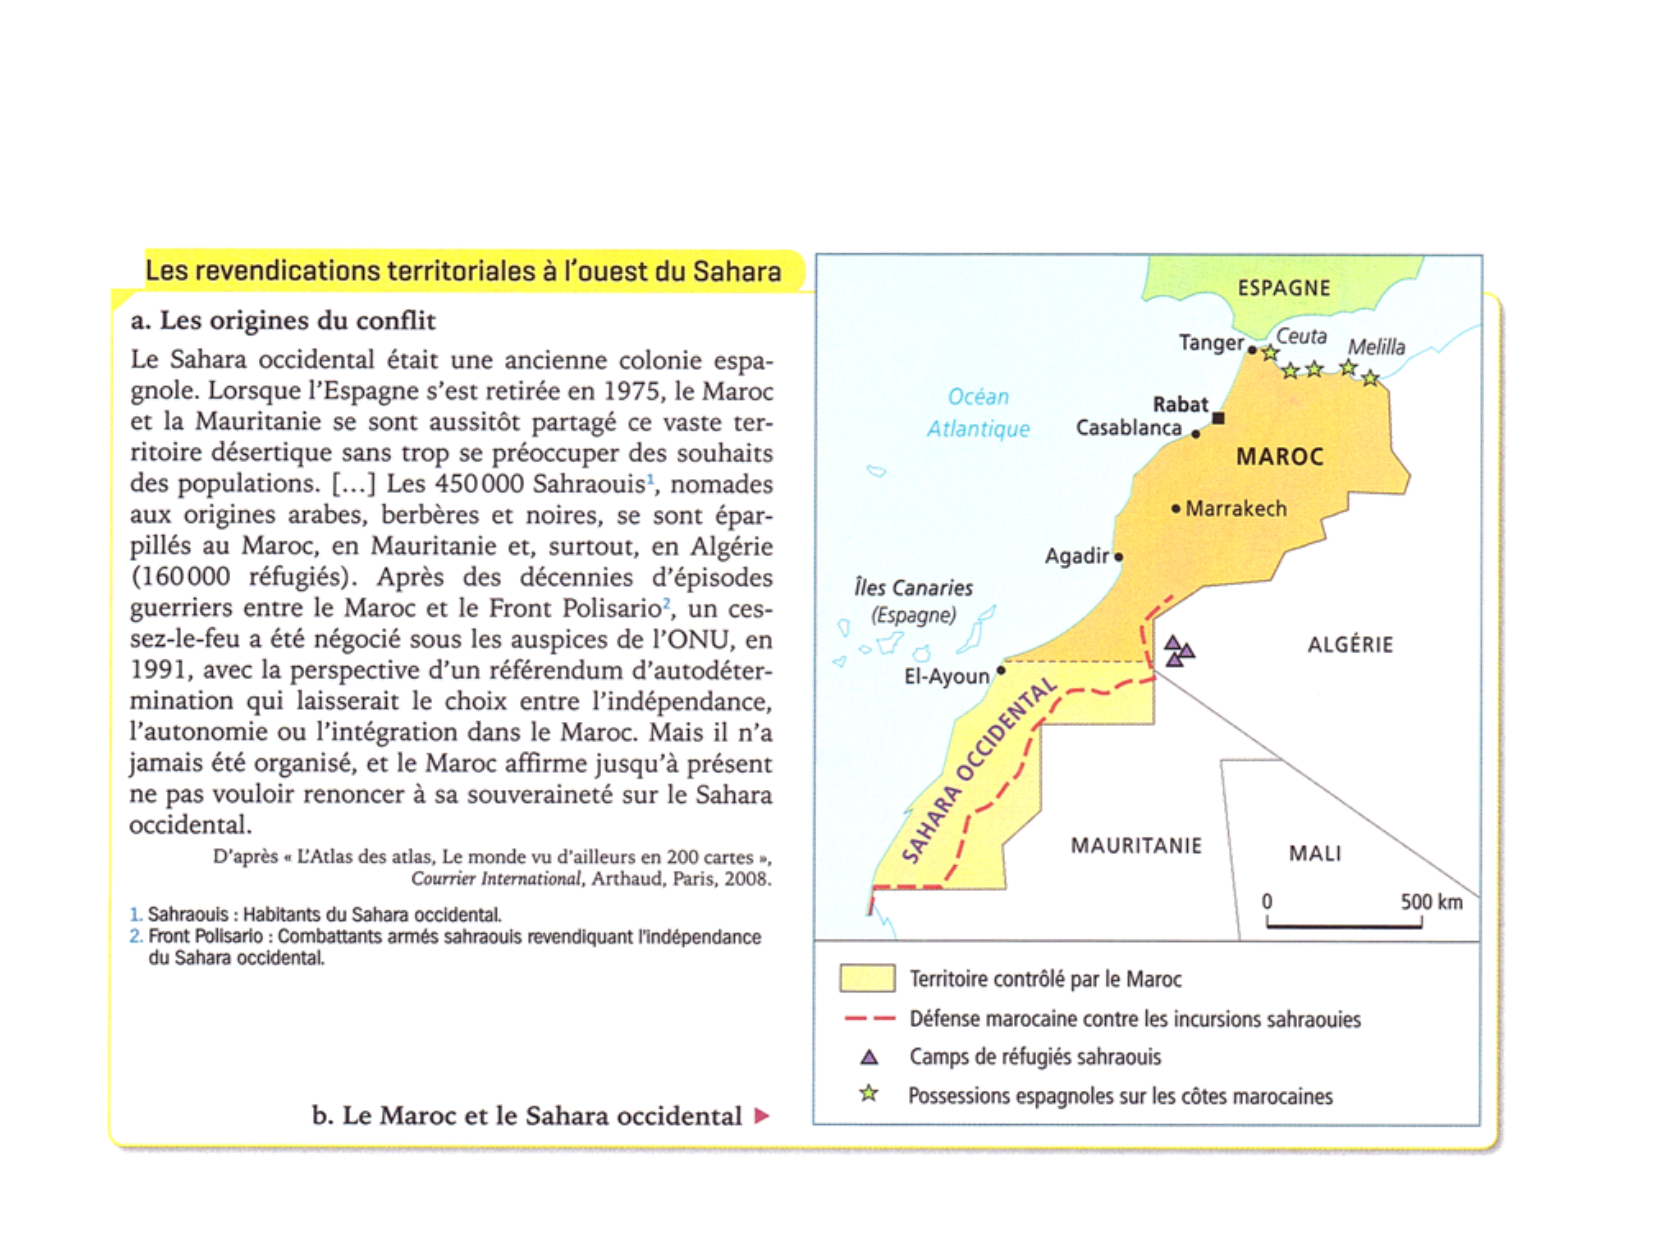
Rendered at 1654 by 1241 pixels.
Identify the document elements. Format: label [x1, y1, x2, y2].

picture [84, 229, 1512, 1158]
